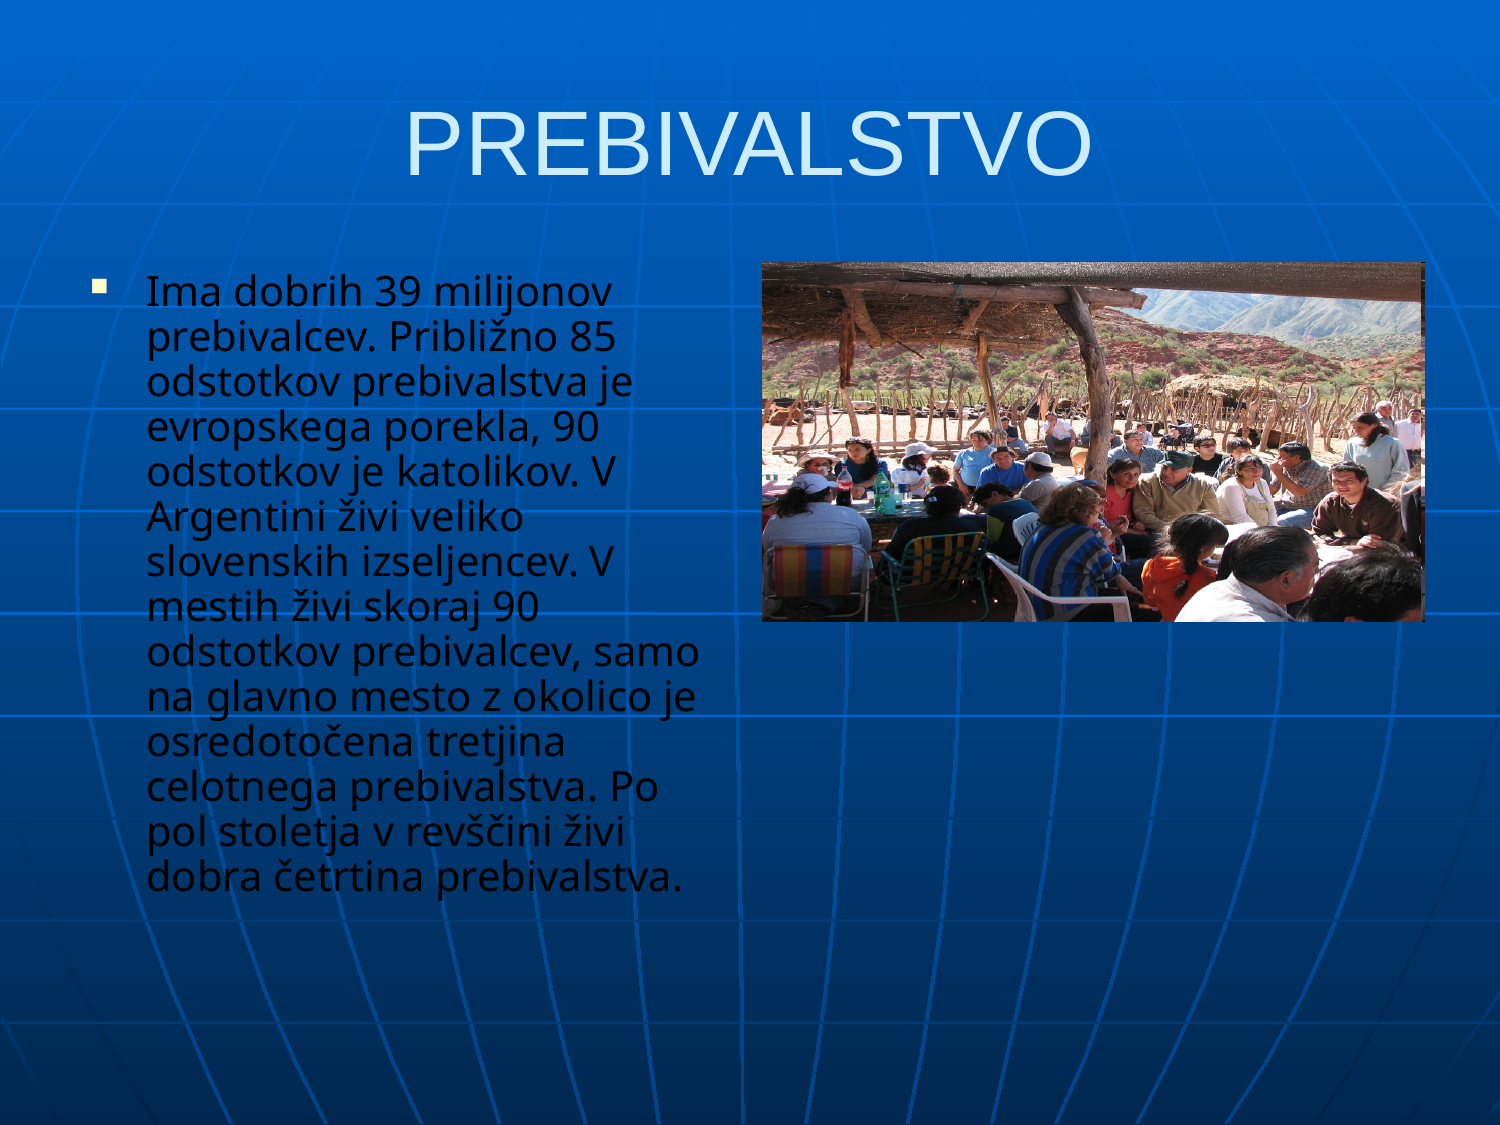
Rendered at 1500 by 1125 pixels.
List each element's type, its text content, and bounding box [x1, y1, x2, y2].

picture [762, 262, 1425, 622]
list Ima dobrih 39 milijonov prebivalcev. Približno 85 odstotkov prebivalstva je evropskega porekla, 90 odstotkov je katolikov. V Argentini živi veliko slovenskih izseljencev. V mestih živi skoraj 90 odstotkov prebivalcev, samo na glavno mesto z okolico je osredotočena tretjina celotnega prebivalstva. Po pol stoletja v revščini živi dobra četrtina prebivalstva. [75, 262, 738, 1006]
title PREBIVALSTVO [75, 45, 1425, 233]
